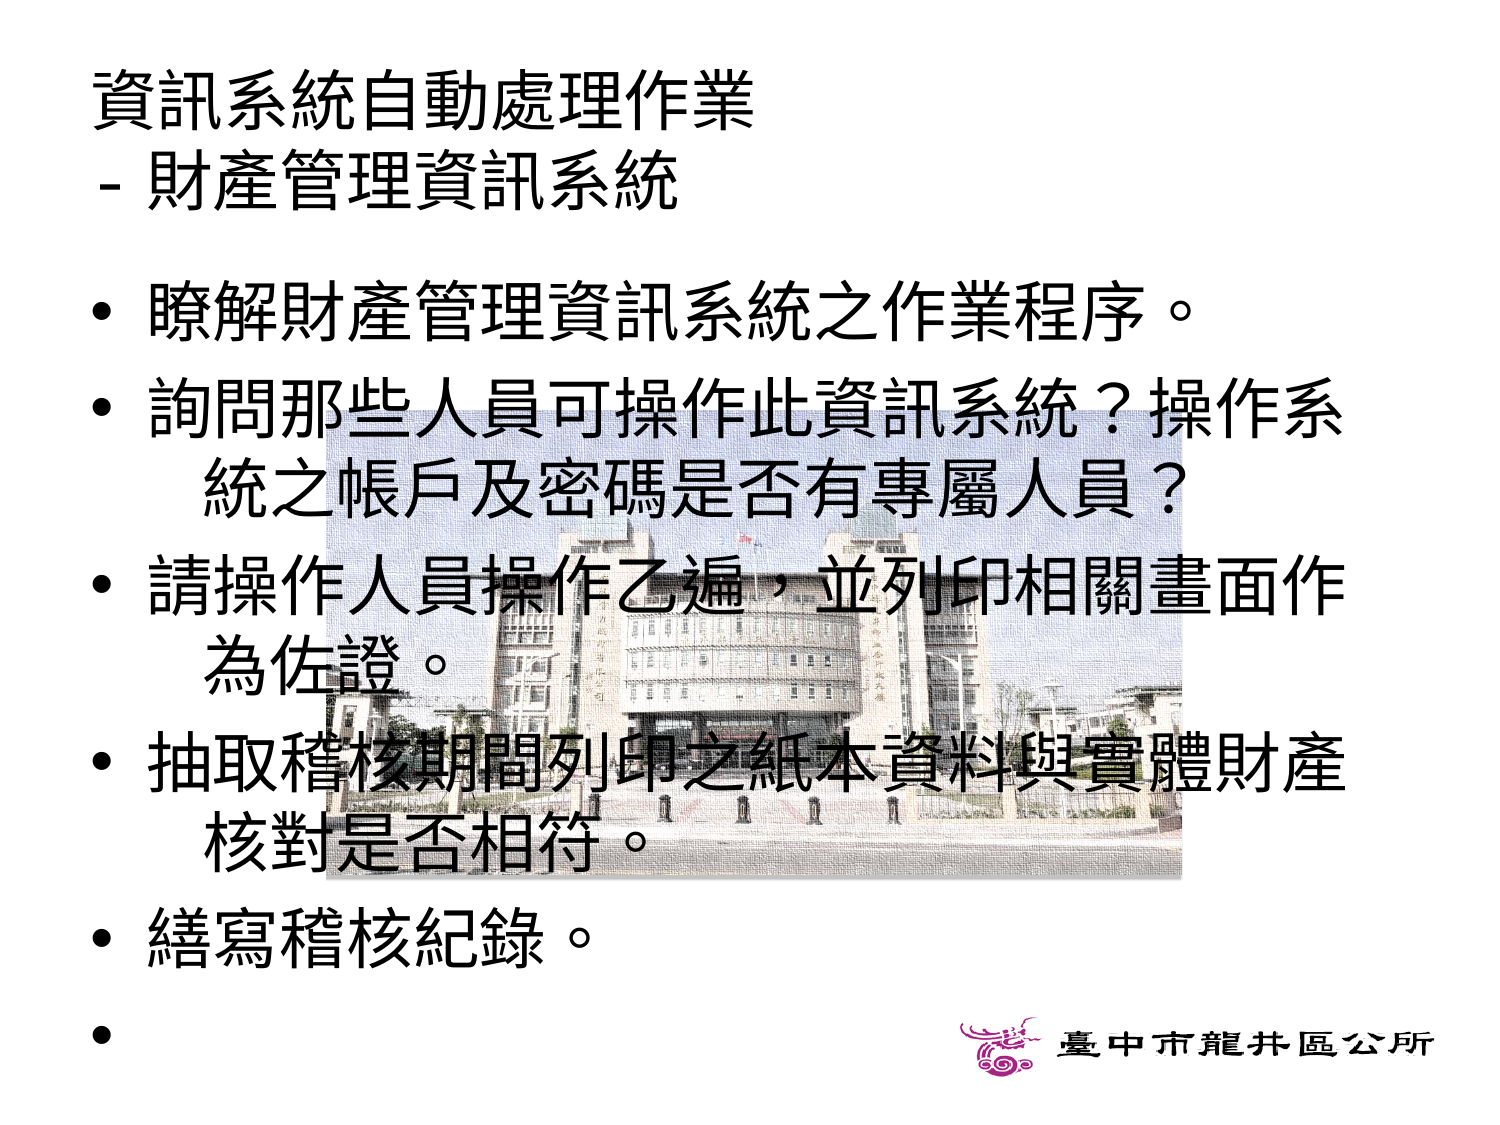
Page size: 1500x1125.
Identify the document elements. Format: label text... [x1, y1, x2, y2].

list 瞭解財產管理資訊系統之作業程序。 詢問那些人員可操作此資訊系統？操作系統之帳戶及密碼是否有專屬人員？ 請操作人員操作乙遍，並列印相關畫面作為佐證。 抽取稽核期間列印之紙本資料與實體財產核對是否相符。 繕寫稽核紀錄。 [75, 262, 1426, 1005]
title 資訊系統自動處理作業 -財產管理資訊系統 [75, 45, 1426, 233]
